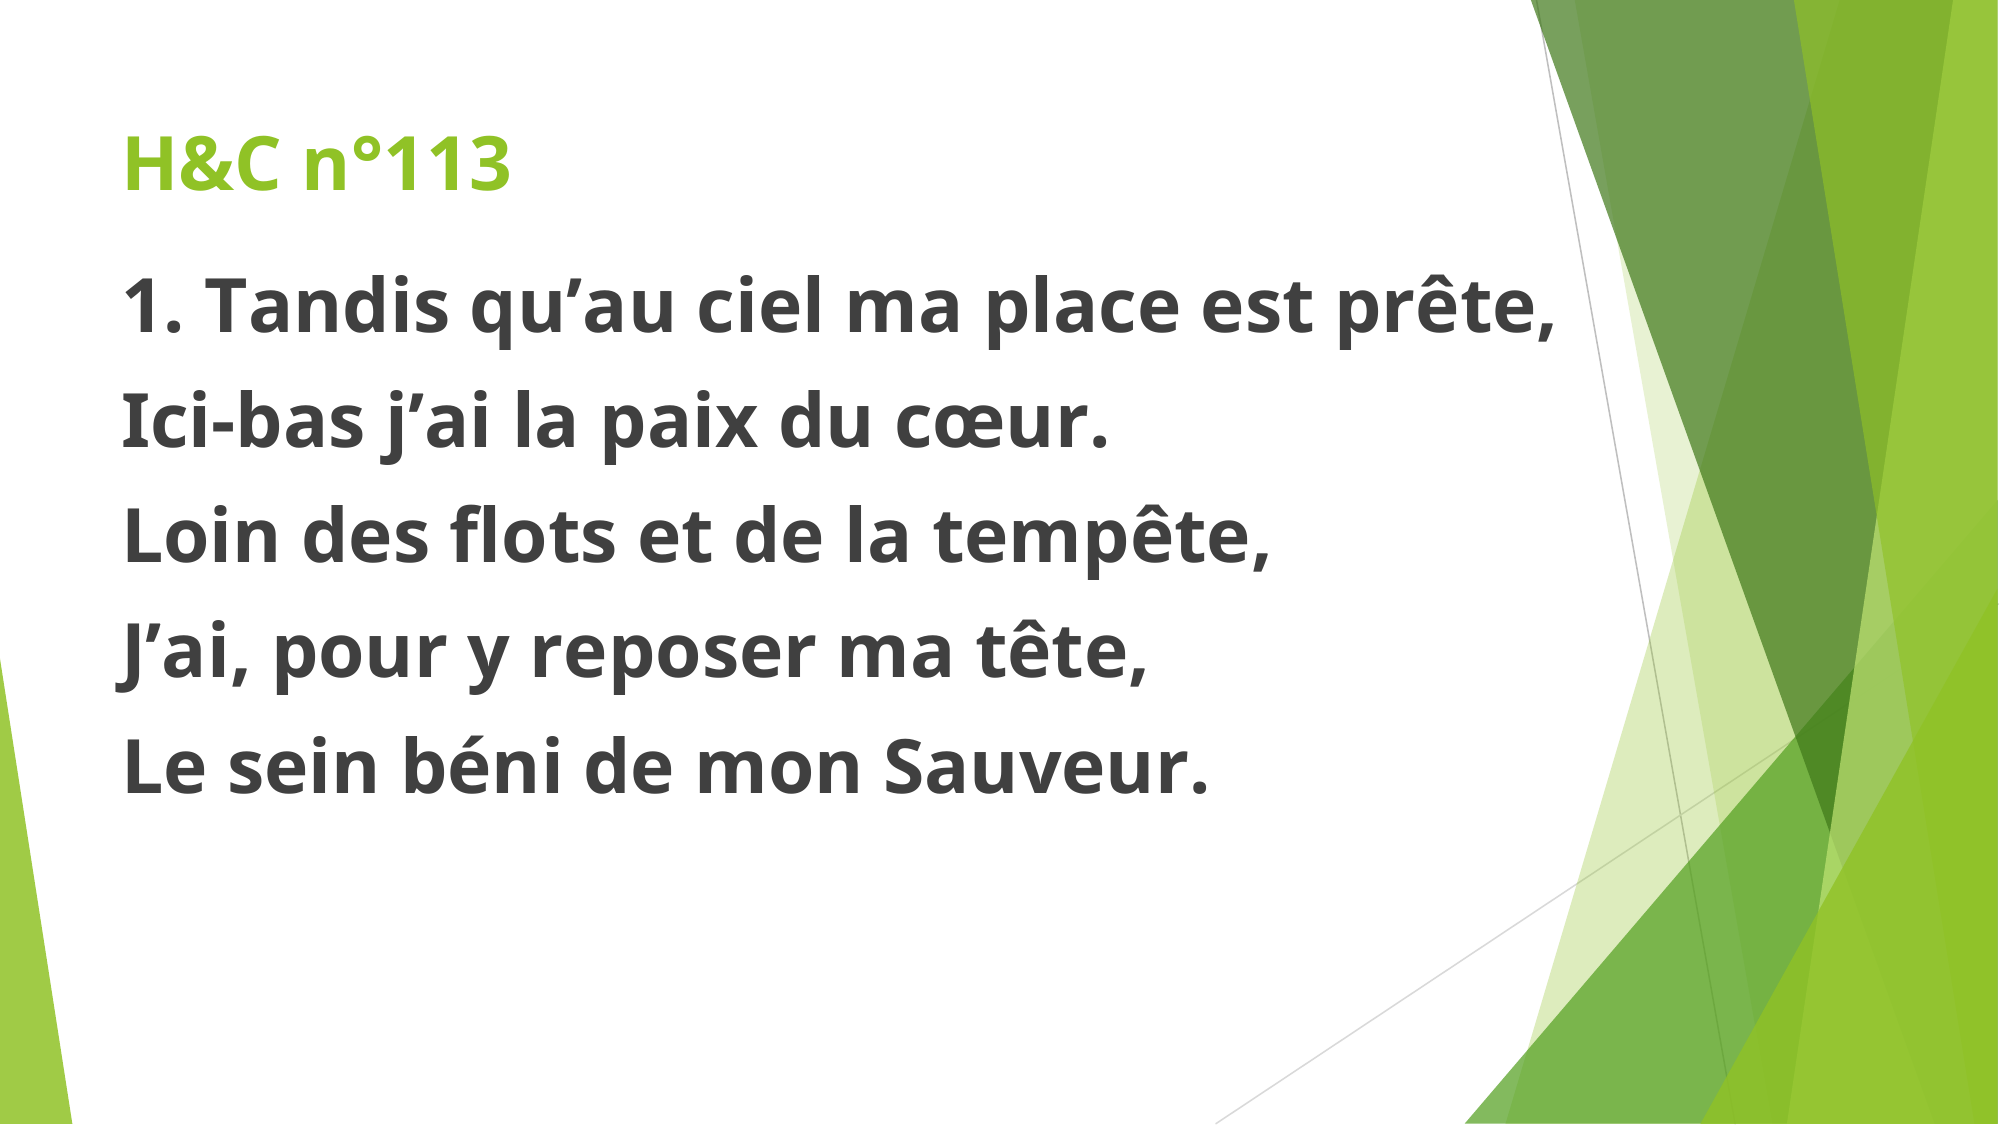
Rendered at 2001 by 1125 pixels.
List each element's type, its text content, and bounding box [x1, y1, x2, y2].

text_box H&C n°113 [106, 107, 591, 213]
text_box 1. Tandis qu’au ciel ma place est prête, Ici-bas j’ai la paix du cœur. Loin des flots et de la tempête, J’ai, pour y reposer ma tête, Le sein béni de mon Sauveur. [106, 236, 1973, 1075]
